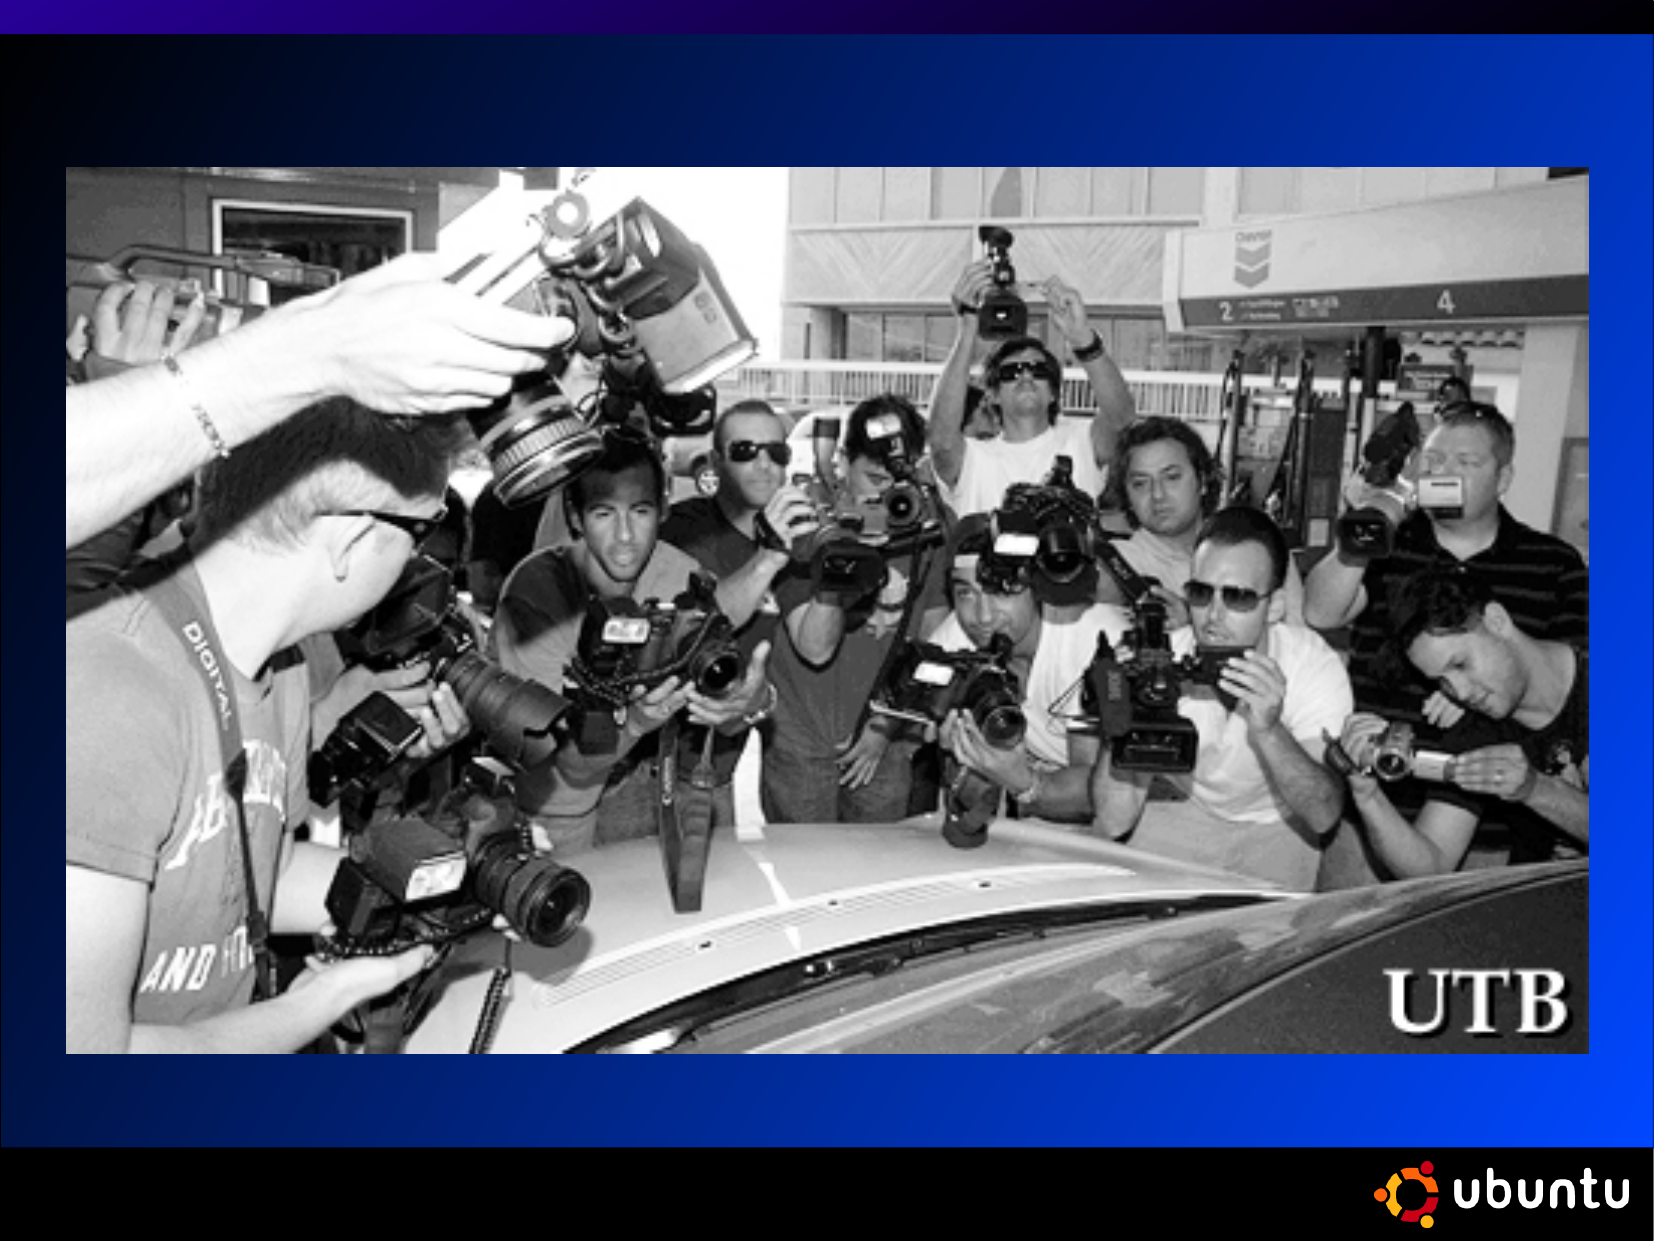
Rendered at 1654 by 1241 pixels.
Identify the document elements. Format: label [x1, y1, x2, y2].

picture [1374, 1161, 1629, 1228]
picture [66, 167, 1589, 1054]
text_box [0, 0, 1654, 1241]
